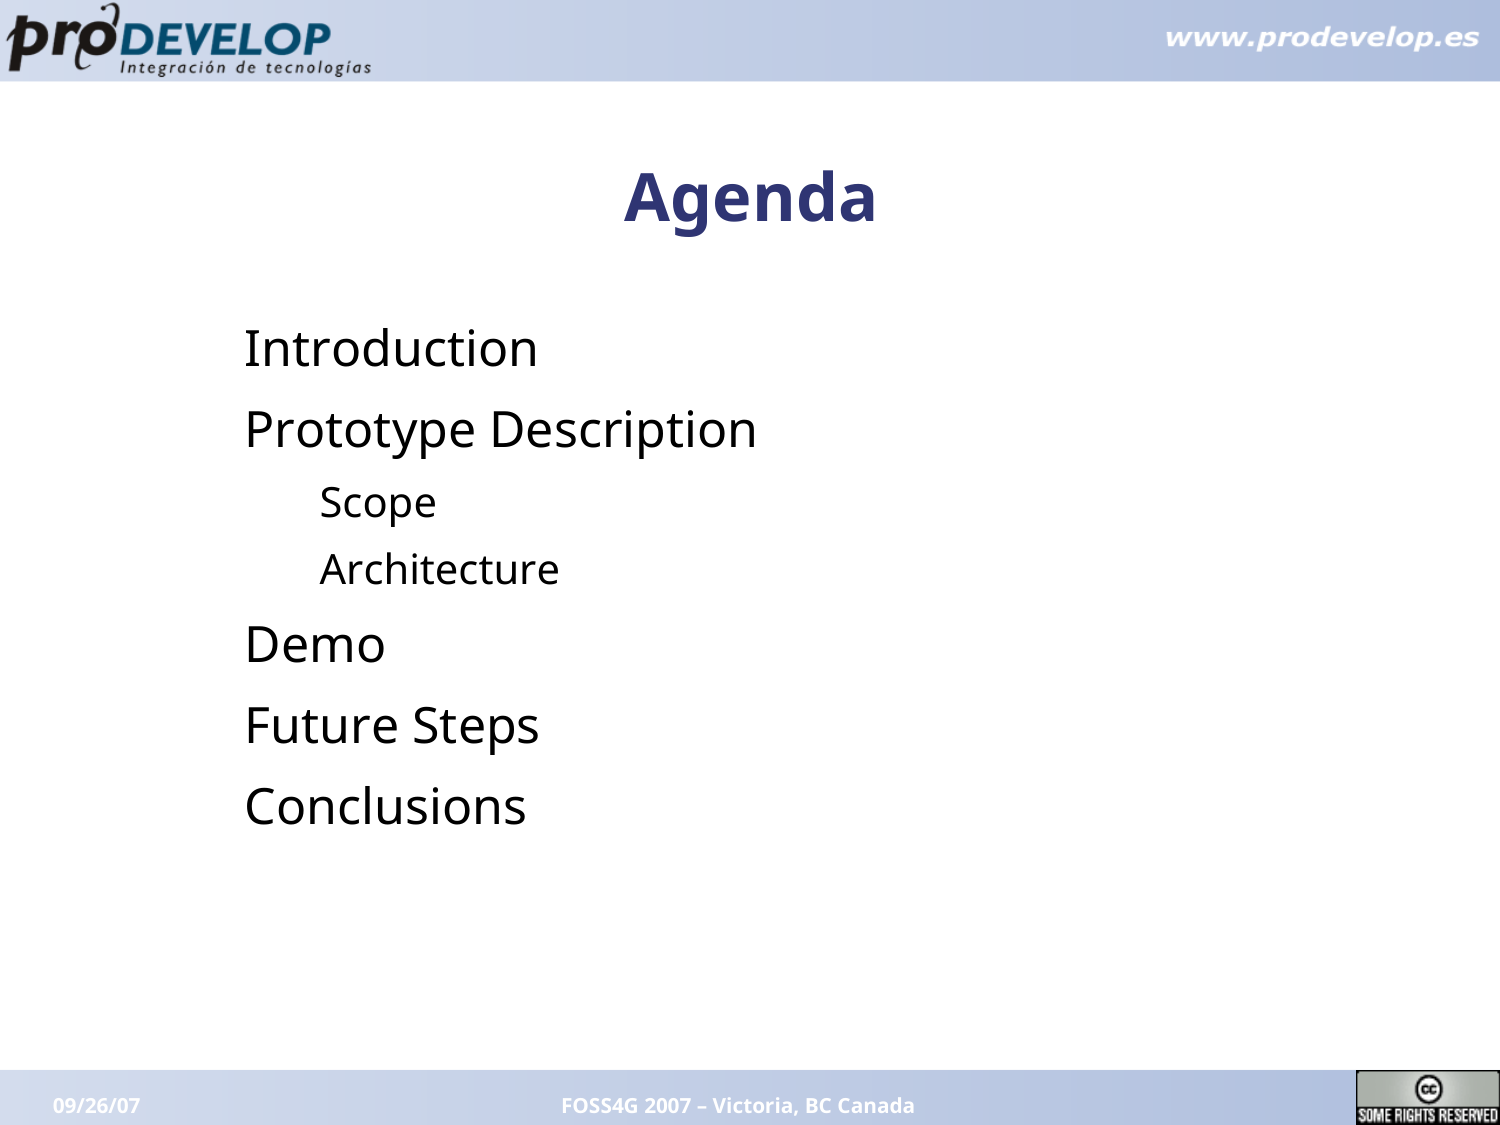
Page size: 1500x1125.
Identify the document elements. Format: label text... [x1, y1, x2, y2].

list Introduction Prototype Description Scope Architecture Demo Future Steps Conclusions [244, 313, 1329, 990]
picture [0, 0, 1500, 1125]
title Agenda [76, 101, 1427, 290]
